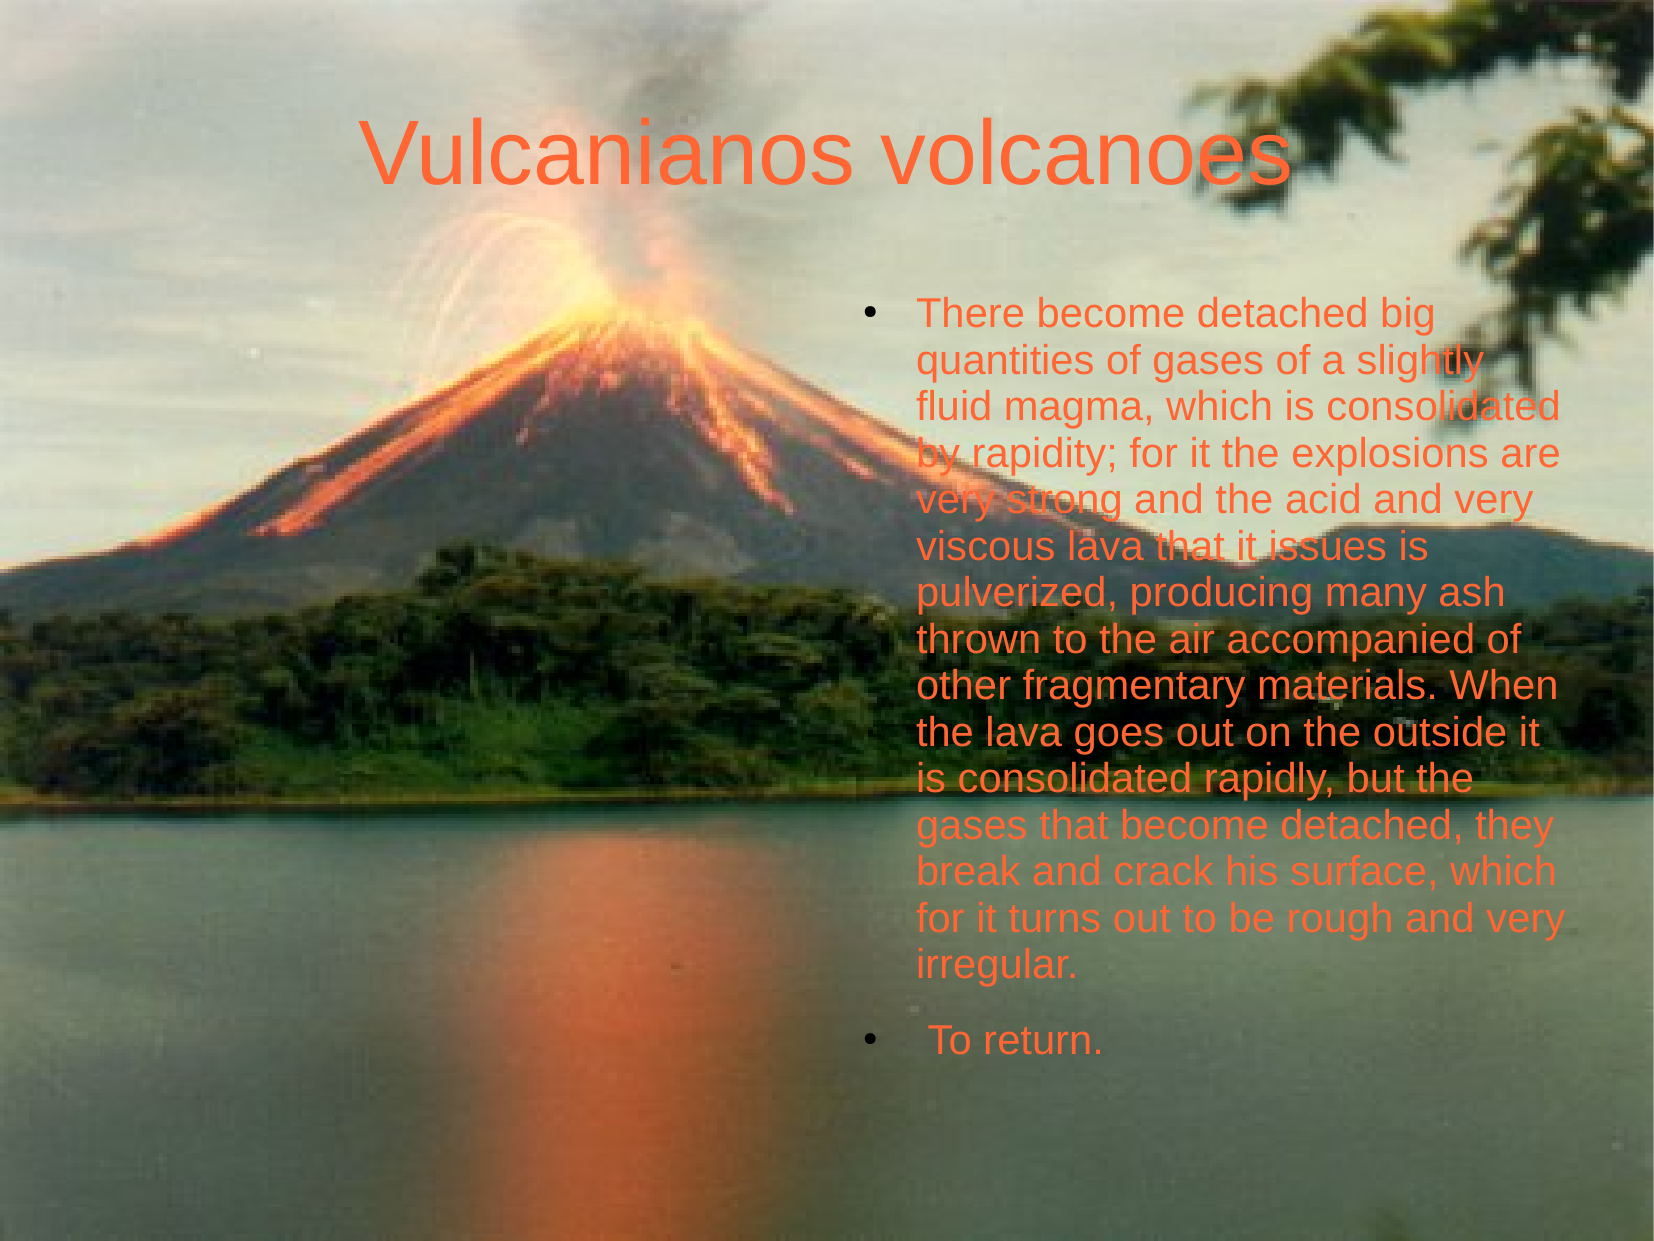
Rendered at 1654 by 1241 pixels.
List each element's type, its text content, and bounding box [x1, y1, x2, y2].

picture [0, 0, 1654, 1241]
title Vulcanianos volcanoes [82, 49, 1571, 257]
list There become detached big quantities of gases of a slightly fluid magma, which is consolidated by rapidity; for it the explosions are very strong and the acid and very viscous lava that it issues is pulverized, producing many ash thrown to the air accompanied of other fragmentary materials. When the lava goes out on the outside it is consolidated rapidly, but the gases that become detached, they break and crack his surface, which for it turns out to be rough and very irregular. To return. [845, 290, 1572, 1109]
